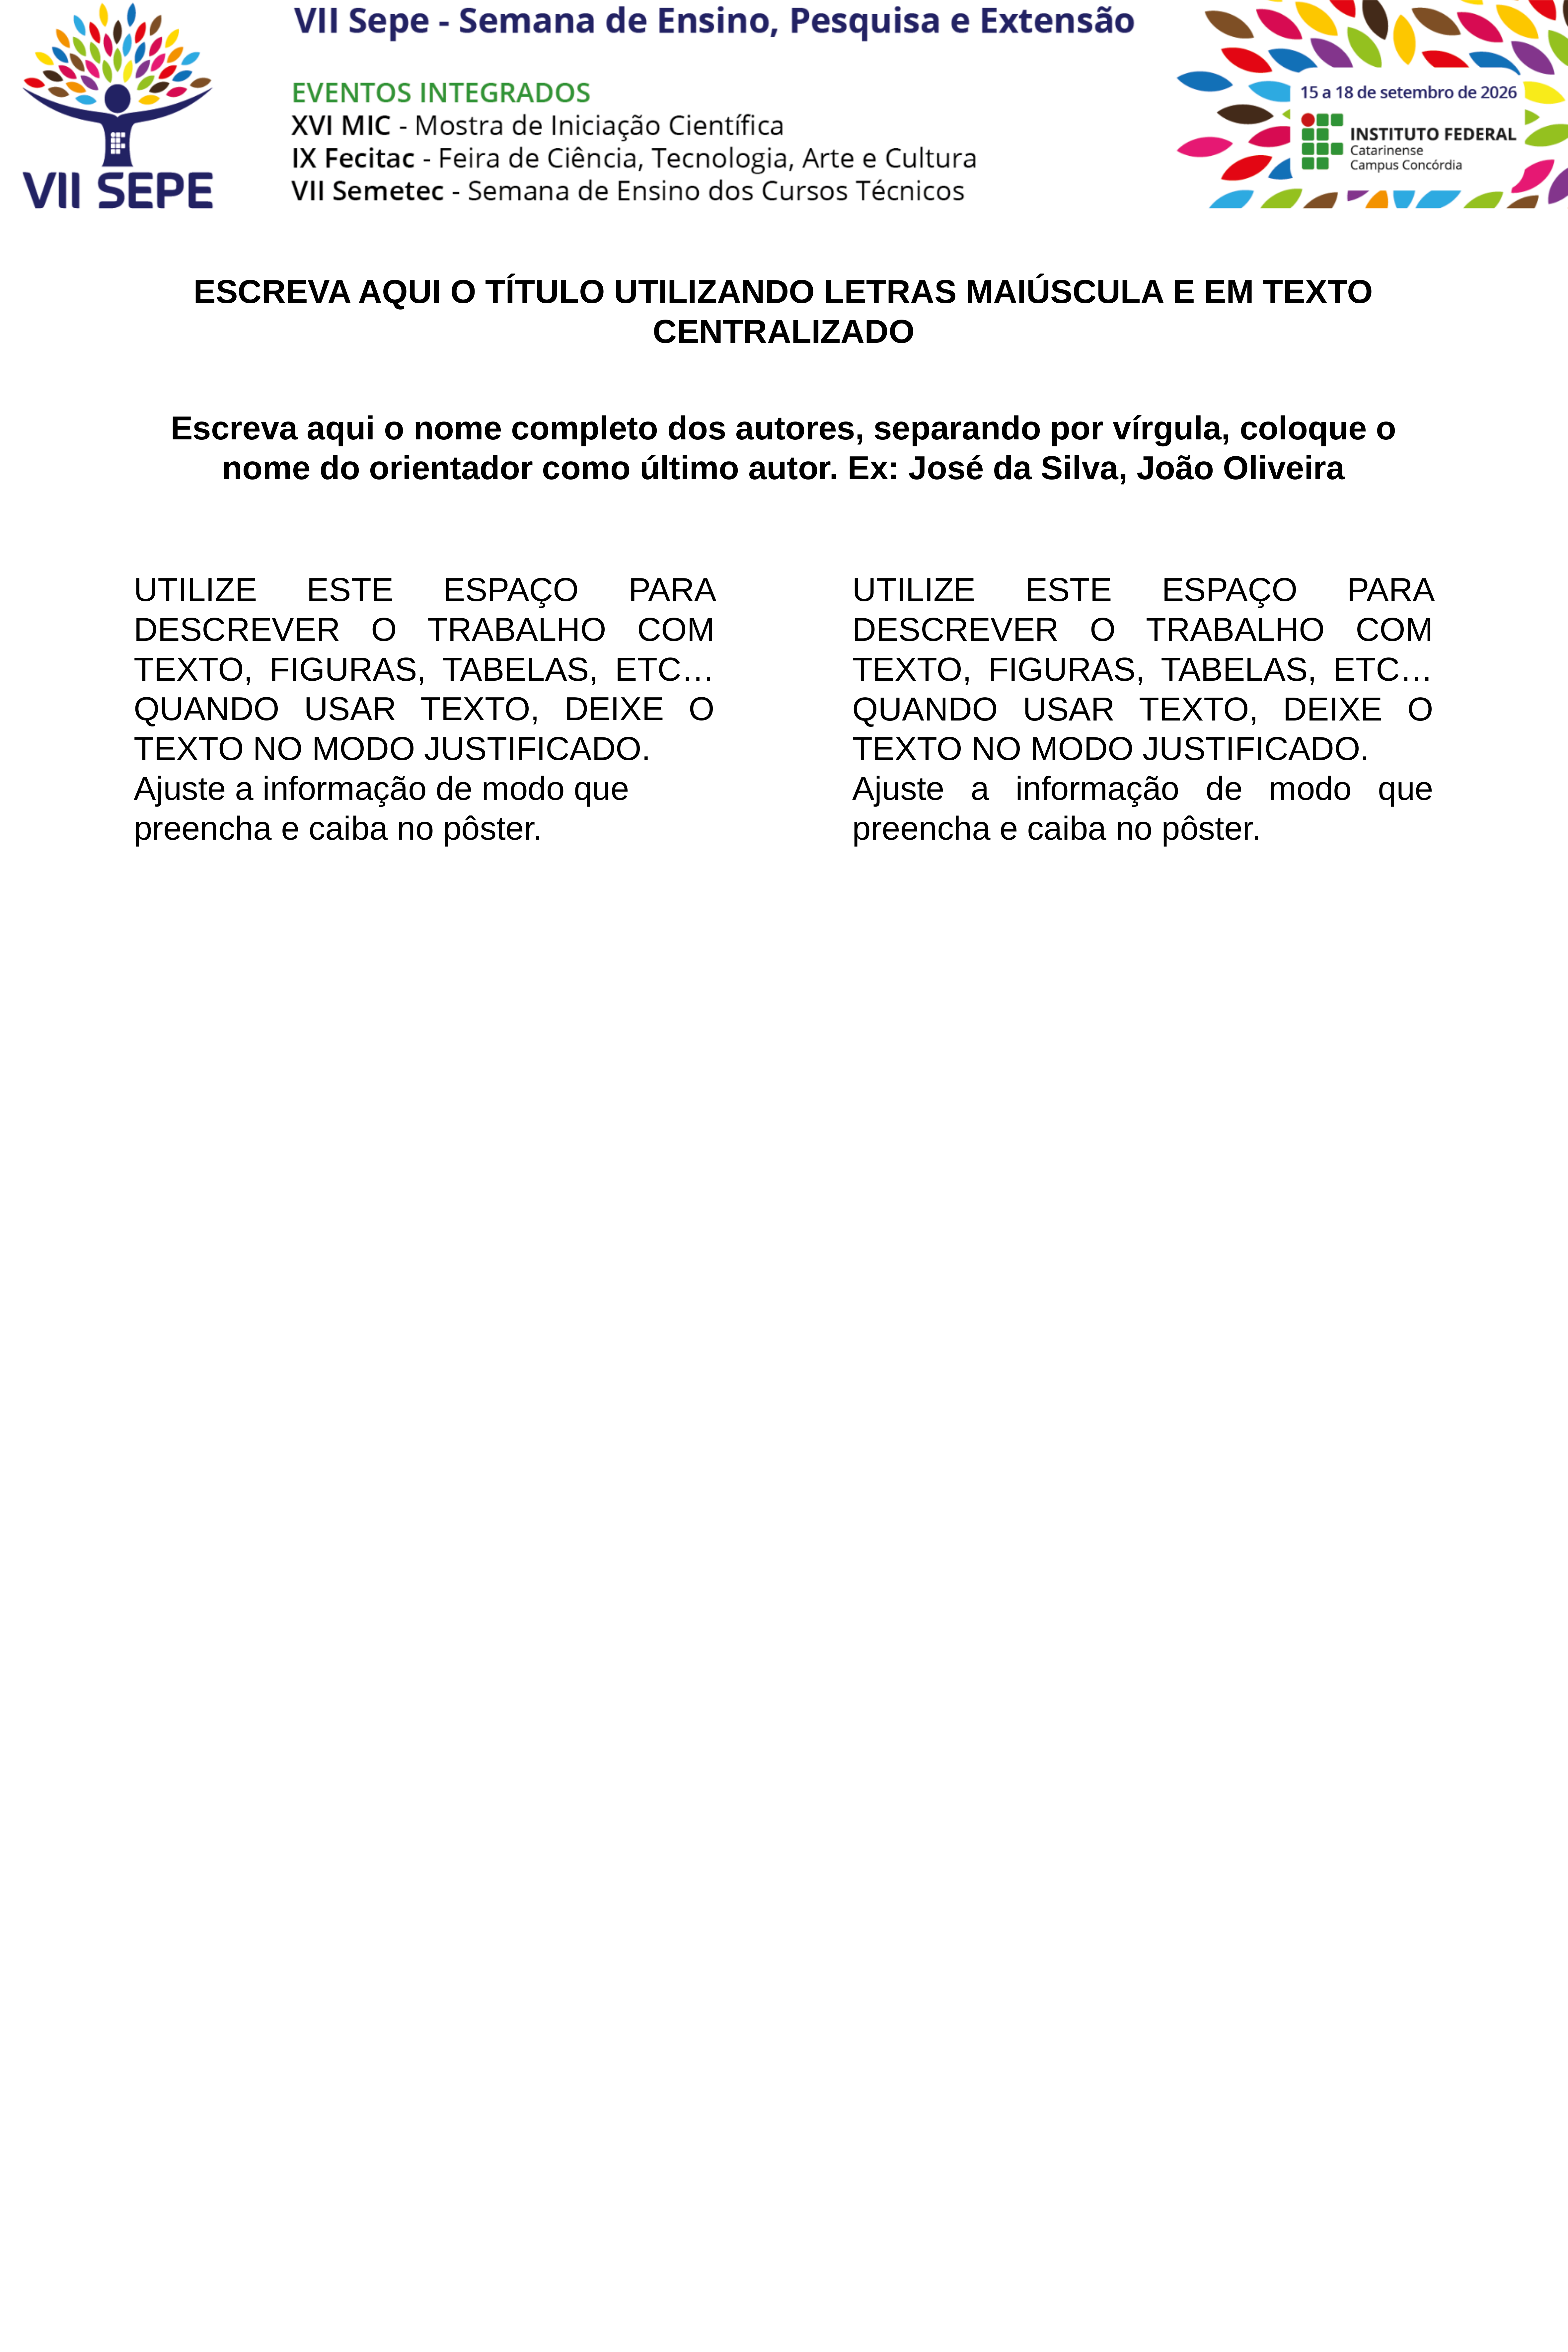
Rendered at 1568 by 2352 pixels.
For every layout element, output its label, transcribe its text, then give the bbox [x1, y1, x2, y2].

text_box UTILIZE ESTE ESPAÇO PARA DESCREVER O TRABALHO COM TEXTO, FIGURAS, TABELAS, ETC… QUANDO USAR TEXTO, DEIXE O TEXTO NO MODO JUSTIFICADO. Ajuste a informação de modo que preencha e caiba no pôster. [849, 565, 1437, 2233]
text_box UTILIZE ESTE ESPAÇO PARA DESCREVER O TRABALHO COM TEXTO, FIGURAS, TABELAS, ETC… QUANDO USAR TEXTO, DEIXE O TEXTO NO MODO JUSTIFICADO. Ajuste a informação de modo que preencha e caiba no pôster. [130, 565, 719, 2233]
text_box ESCREVA AQUI O TÍTULO UTILIZANDO LETRAS MAIÚSCULA E EM TEXTO CENTRALIZADO [130, 266, 1437, 360]
text_box Escreva aqui o nome completo dos autores, separando por vírgula, coloque o nome do orientador como último autor. Ex: José da Silva, João Oliveira [130, 403, 1437, 522]
picture [0, 0, 1568, 210]
